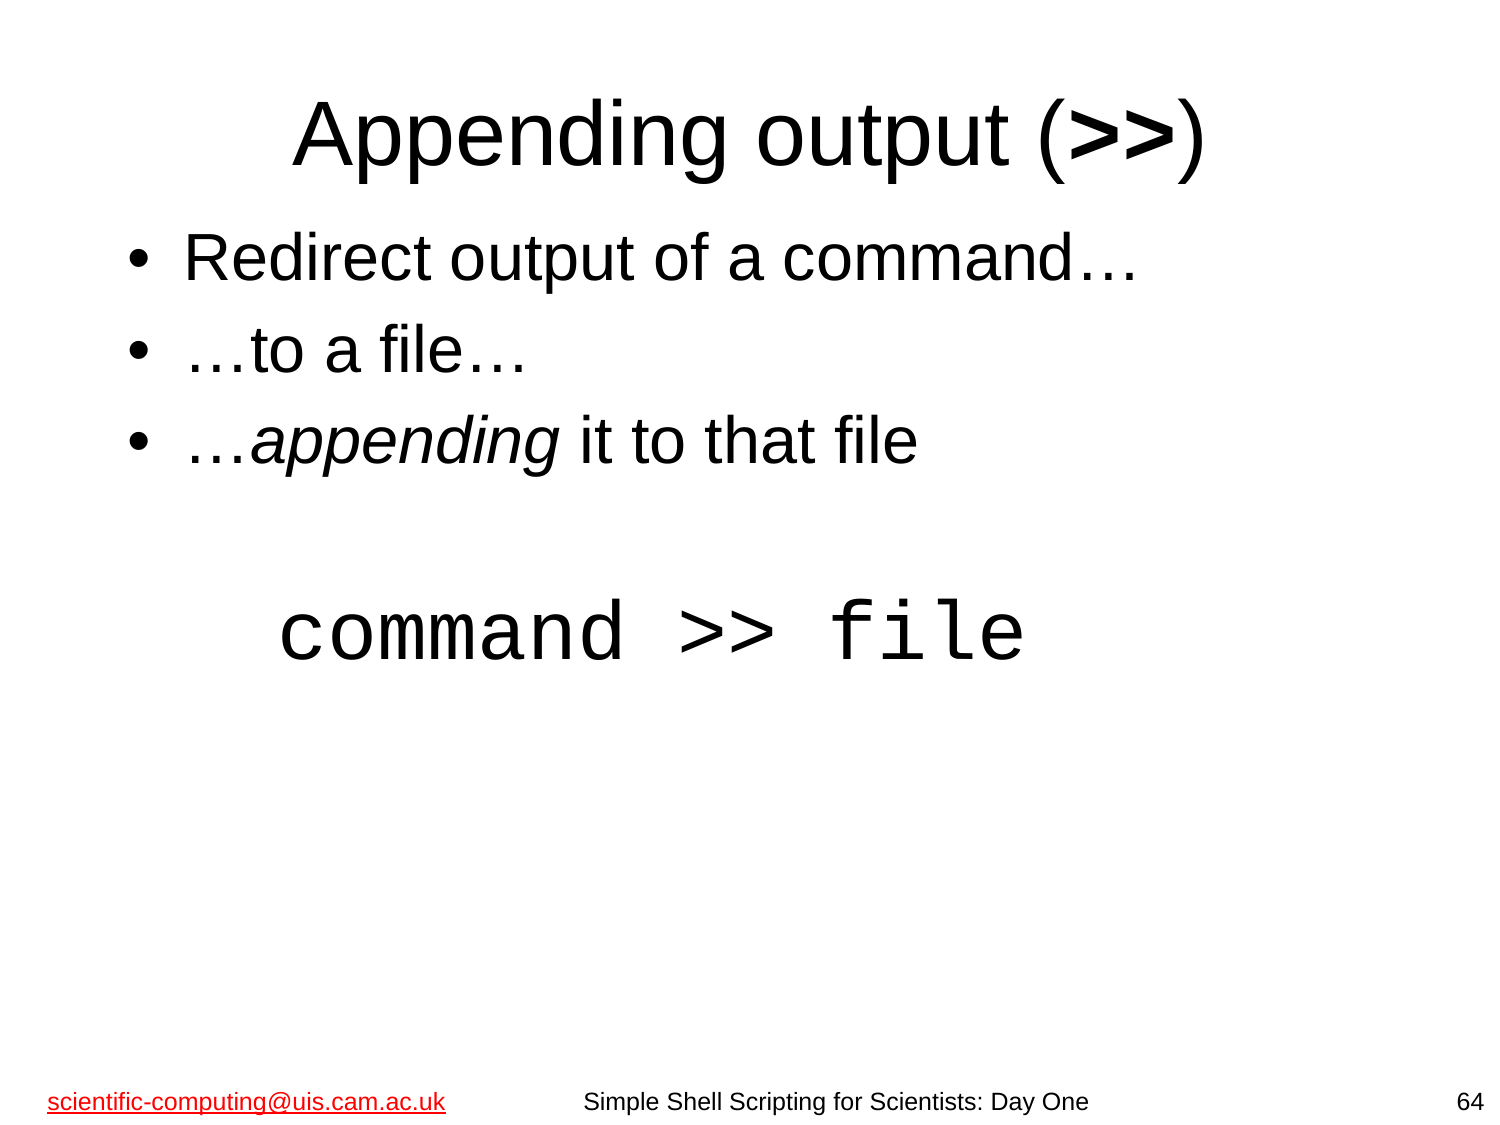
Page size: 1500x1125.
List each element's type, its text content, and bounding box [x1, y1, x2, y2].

title Appending output (>>) [112, 74, 1388, 201]
list Redirect output of a command… …to a file… …appending it to that file command >> file [112, 212, 1388, 1051]
